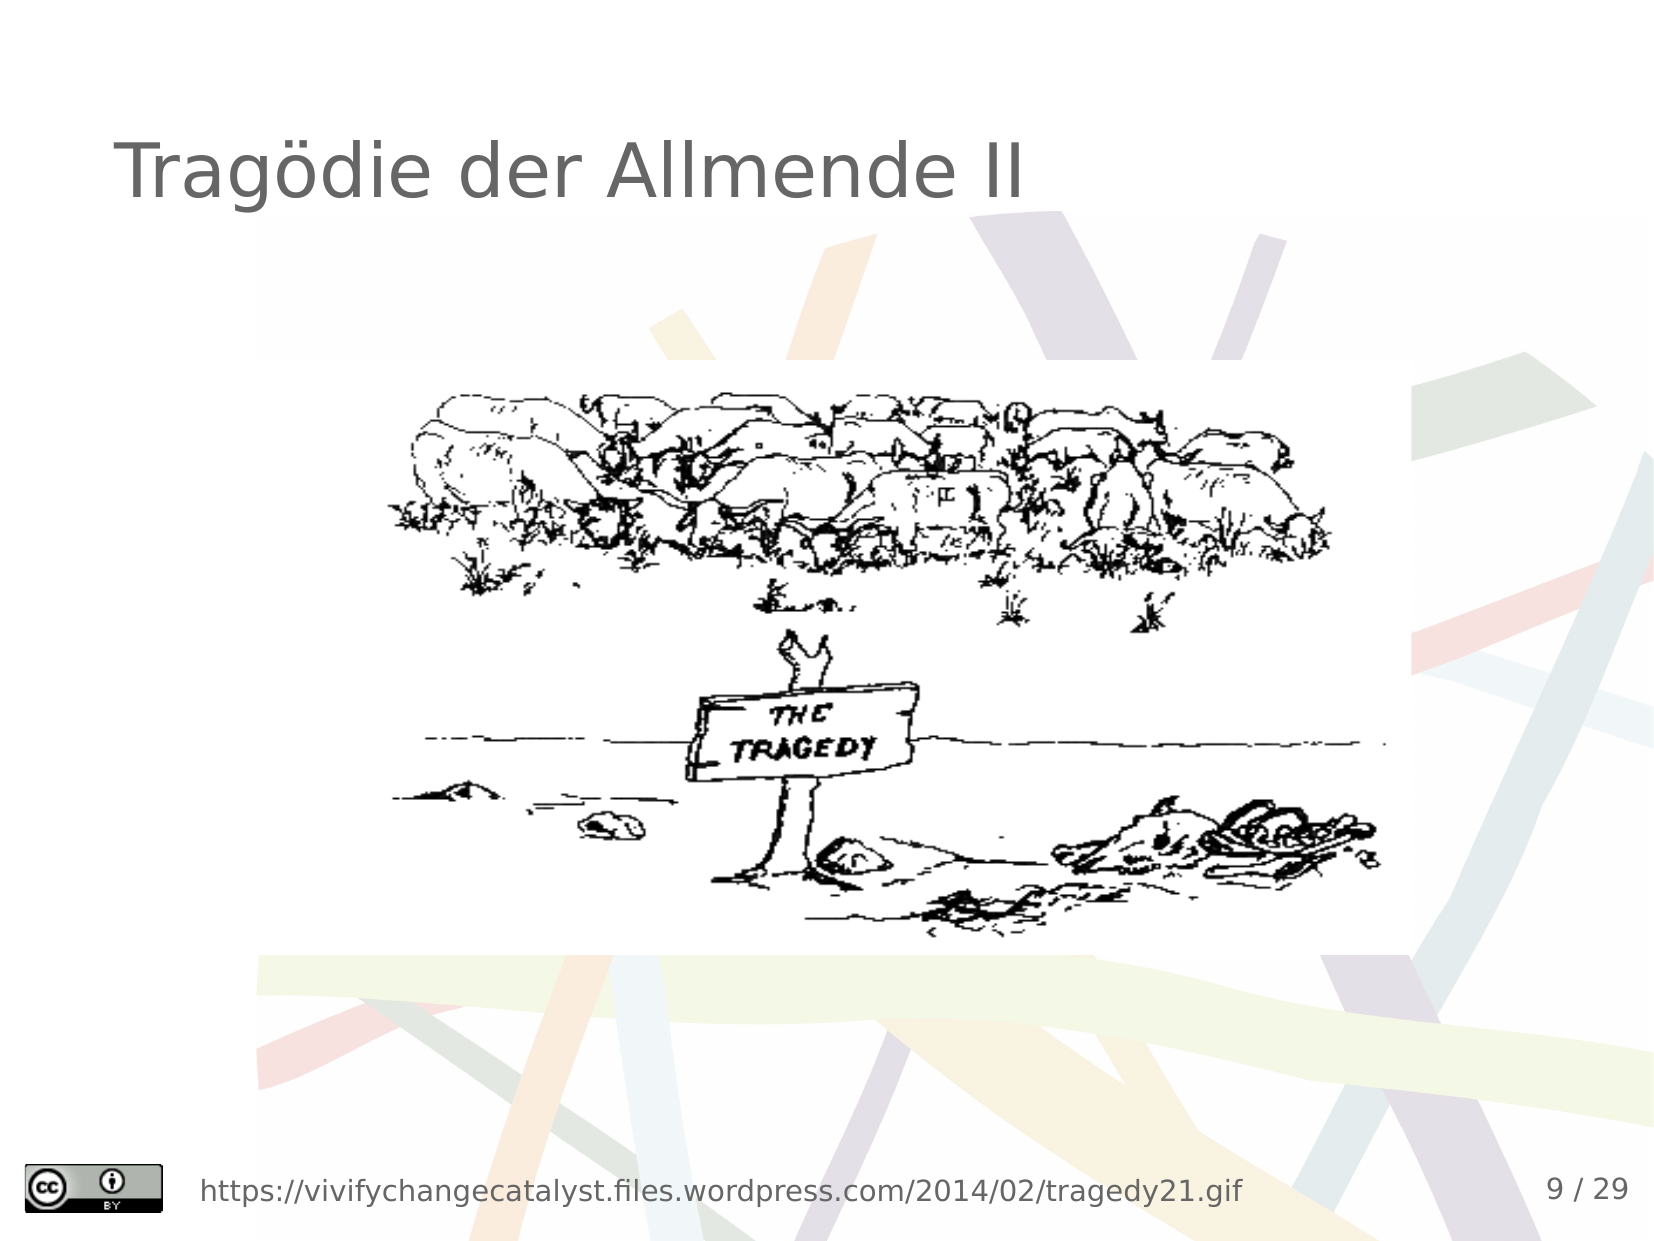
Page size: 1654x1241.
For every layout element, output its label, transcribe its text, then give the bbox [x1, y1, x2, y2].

title Tragödie der Allmende II [114, 73, 1539, 271]
picture [241, 360, 1412, 961]
picture [24, 1164, 163, 1213]
text_box https://vivifychangecatalyst.files.wordpress.com/2014/02/tragedy21.gif [184, 1167, 1501, 1241]
